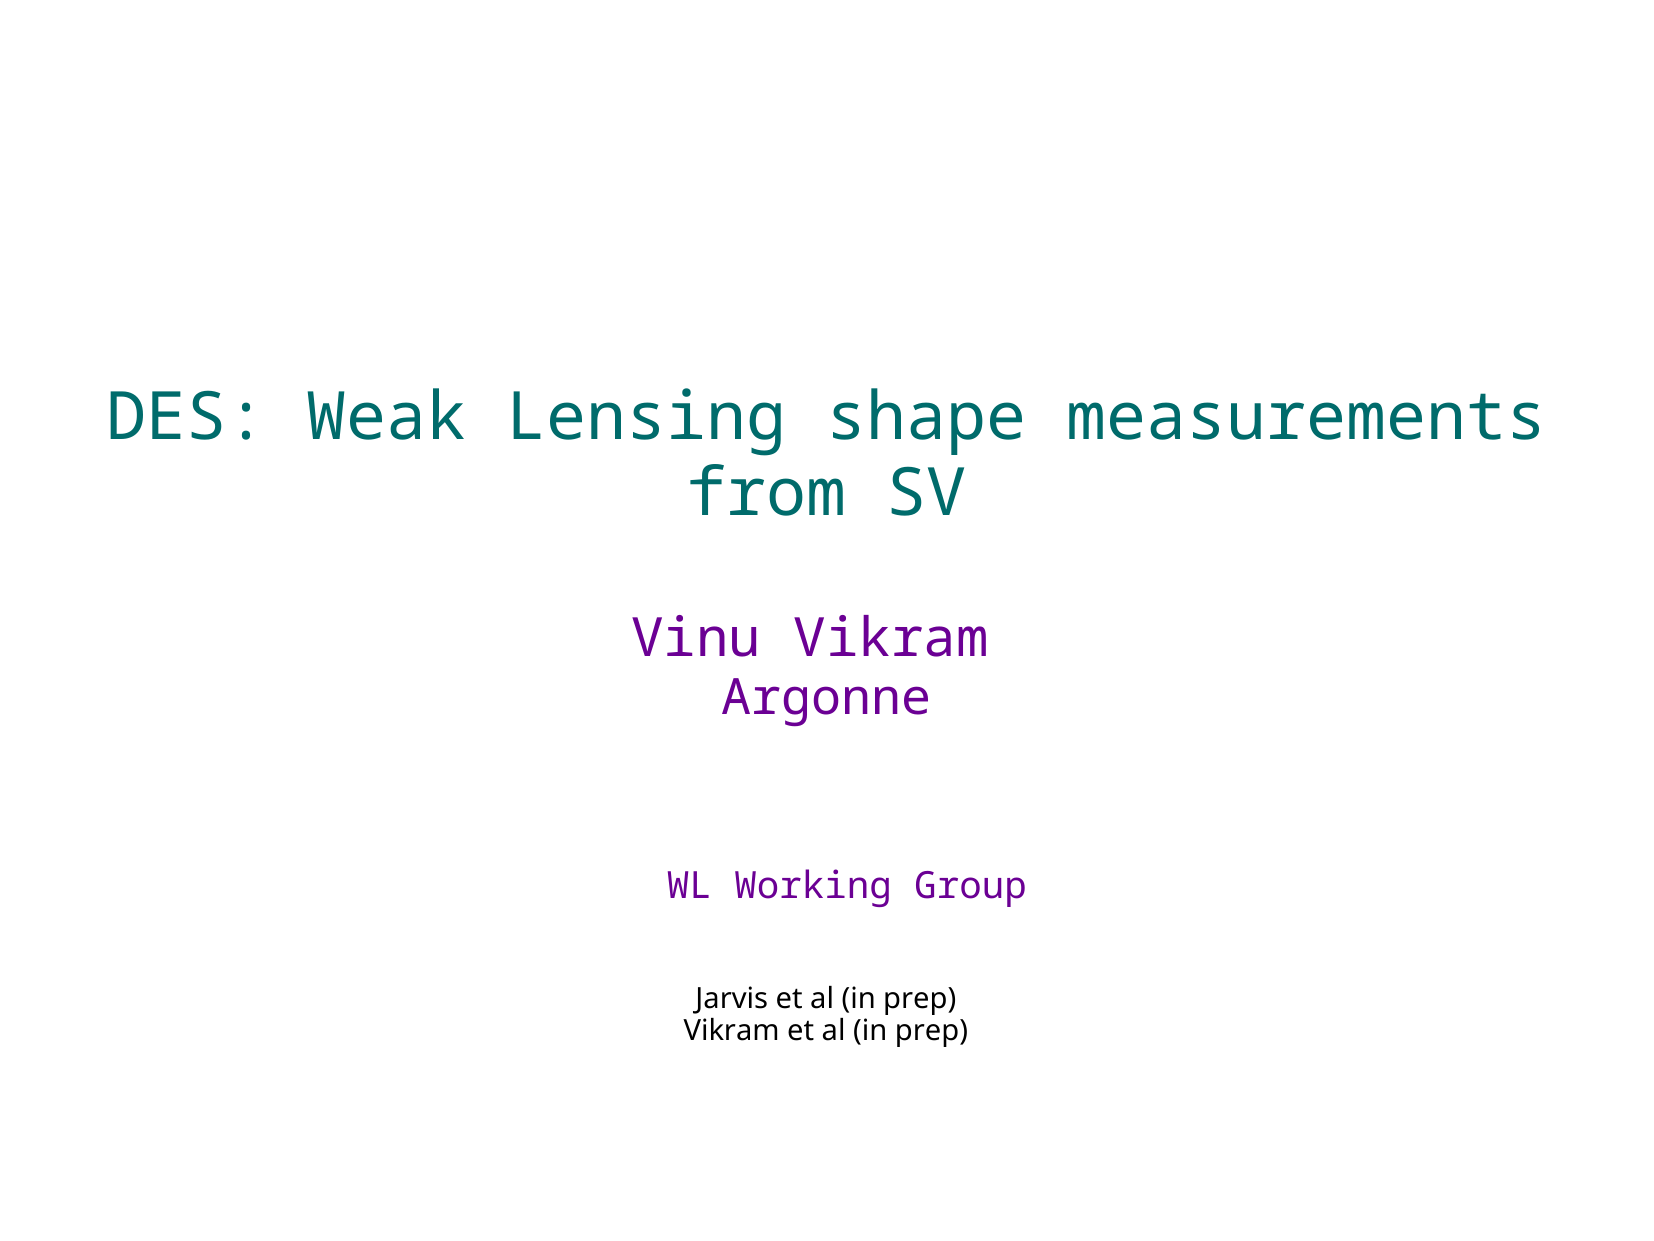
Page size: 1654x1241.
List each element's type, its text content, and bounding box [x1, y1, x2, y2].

text_box Jarvis et al (in prep) Vikram et al (in prep) [631, 975, 1021, 1120]
text_box WL Working Group [201, 854, 1492, 956]
text_box DES: Weak Lensing shape measurements from SV Vinu Vikram Argonne [82, 49, 1571, 1109]
